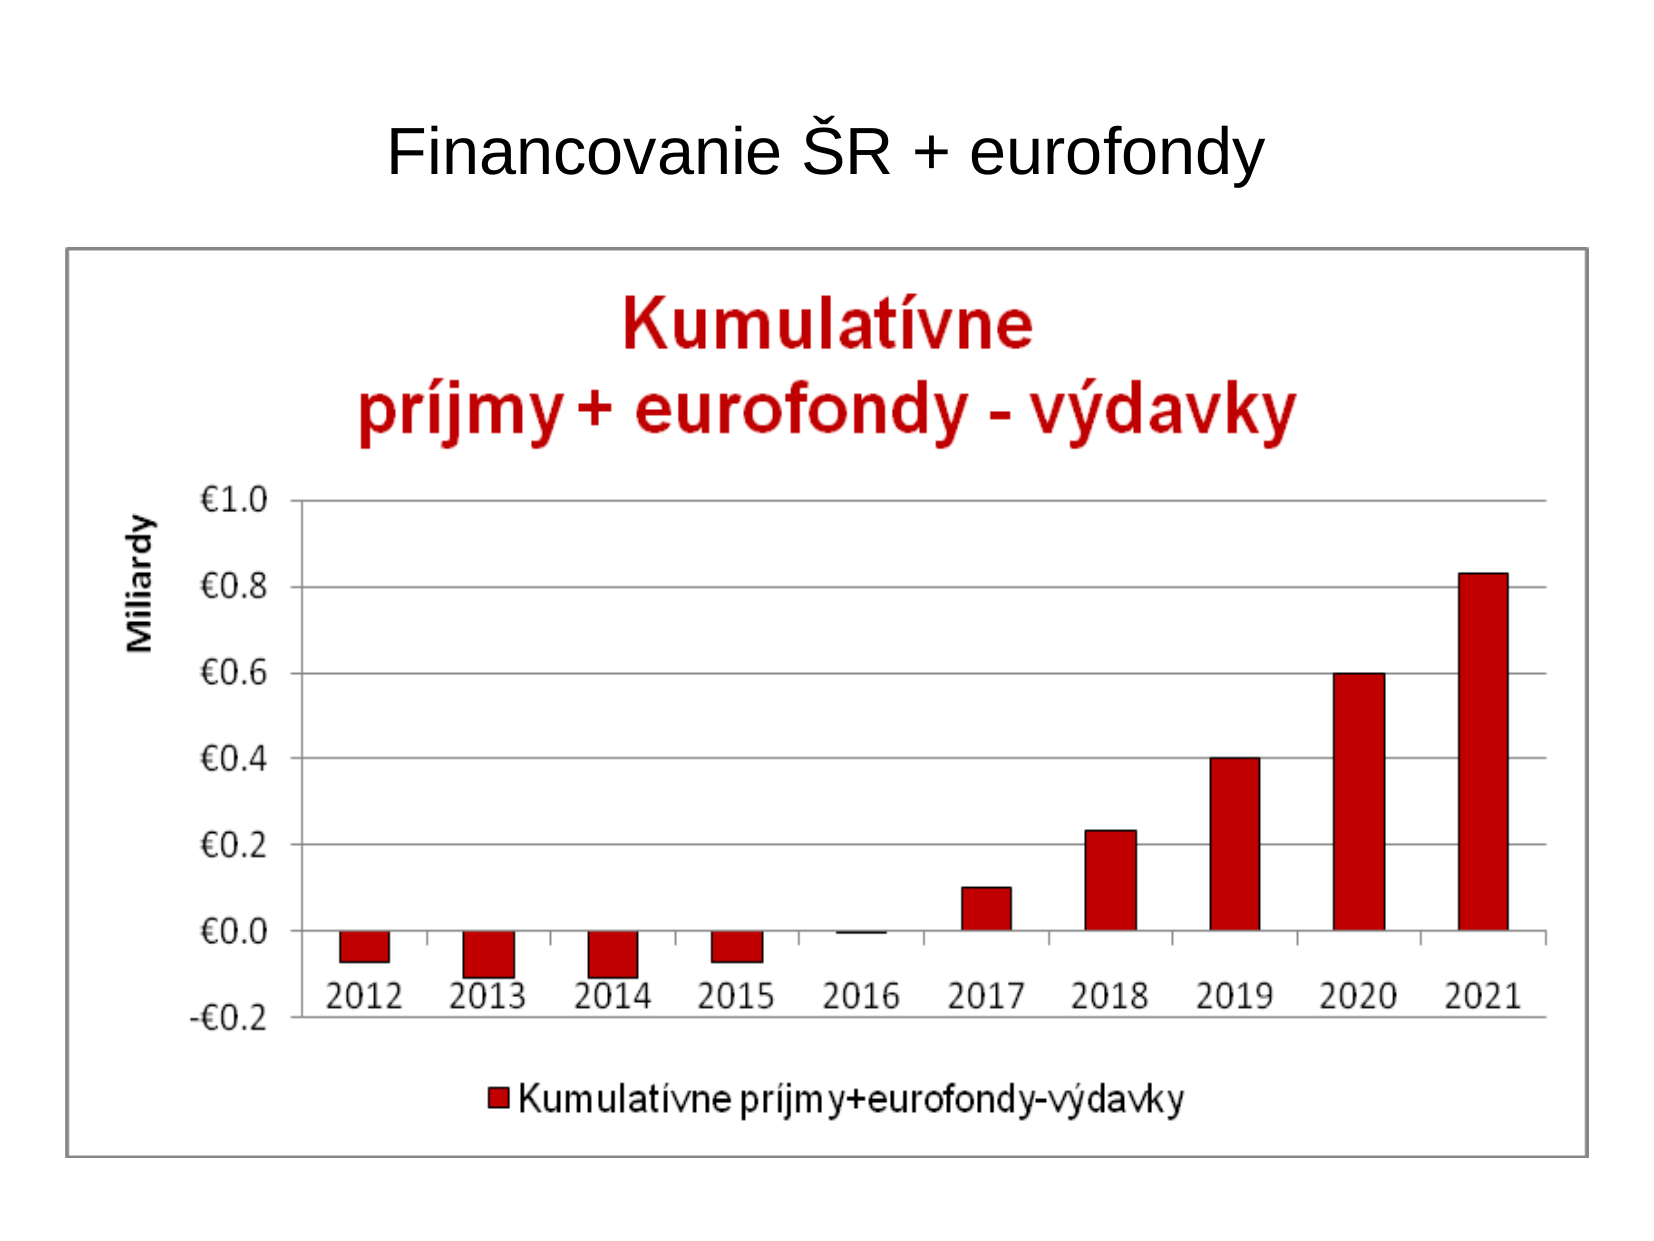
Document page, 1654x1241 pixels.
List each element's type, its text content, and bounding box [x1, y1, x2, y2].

picture [64, 247, 1589, 1158]
text_box Financovanie ŠR + eurofondy [318, 106, 1335, 196]
